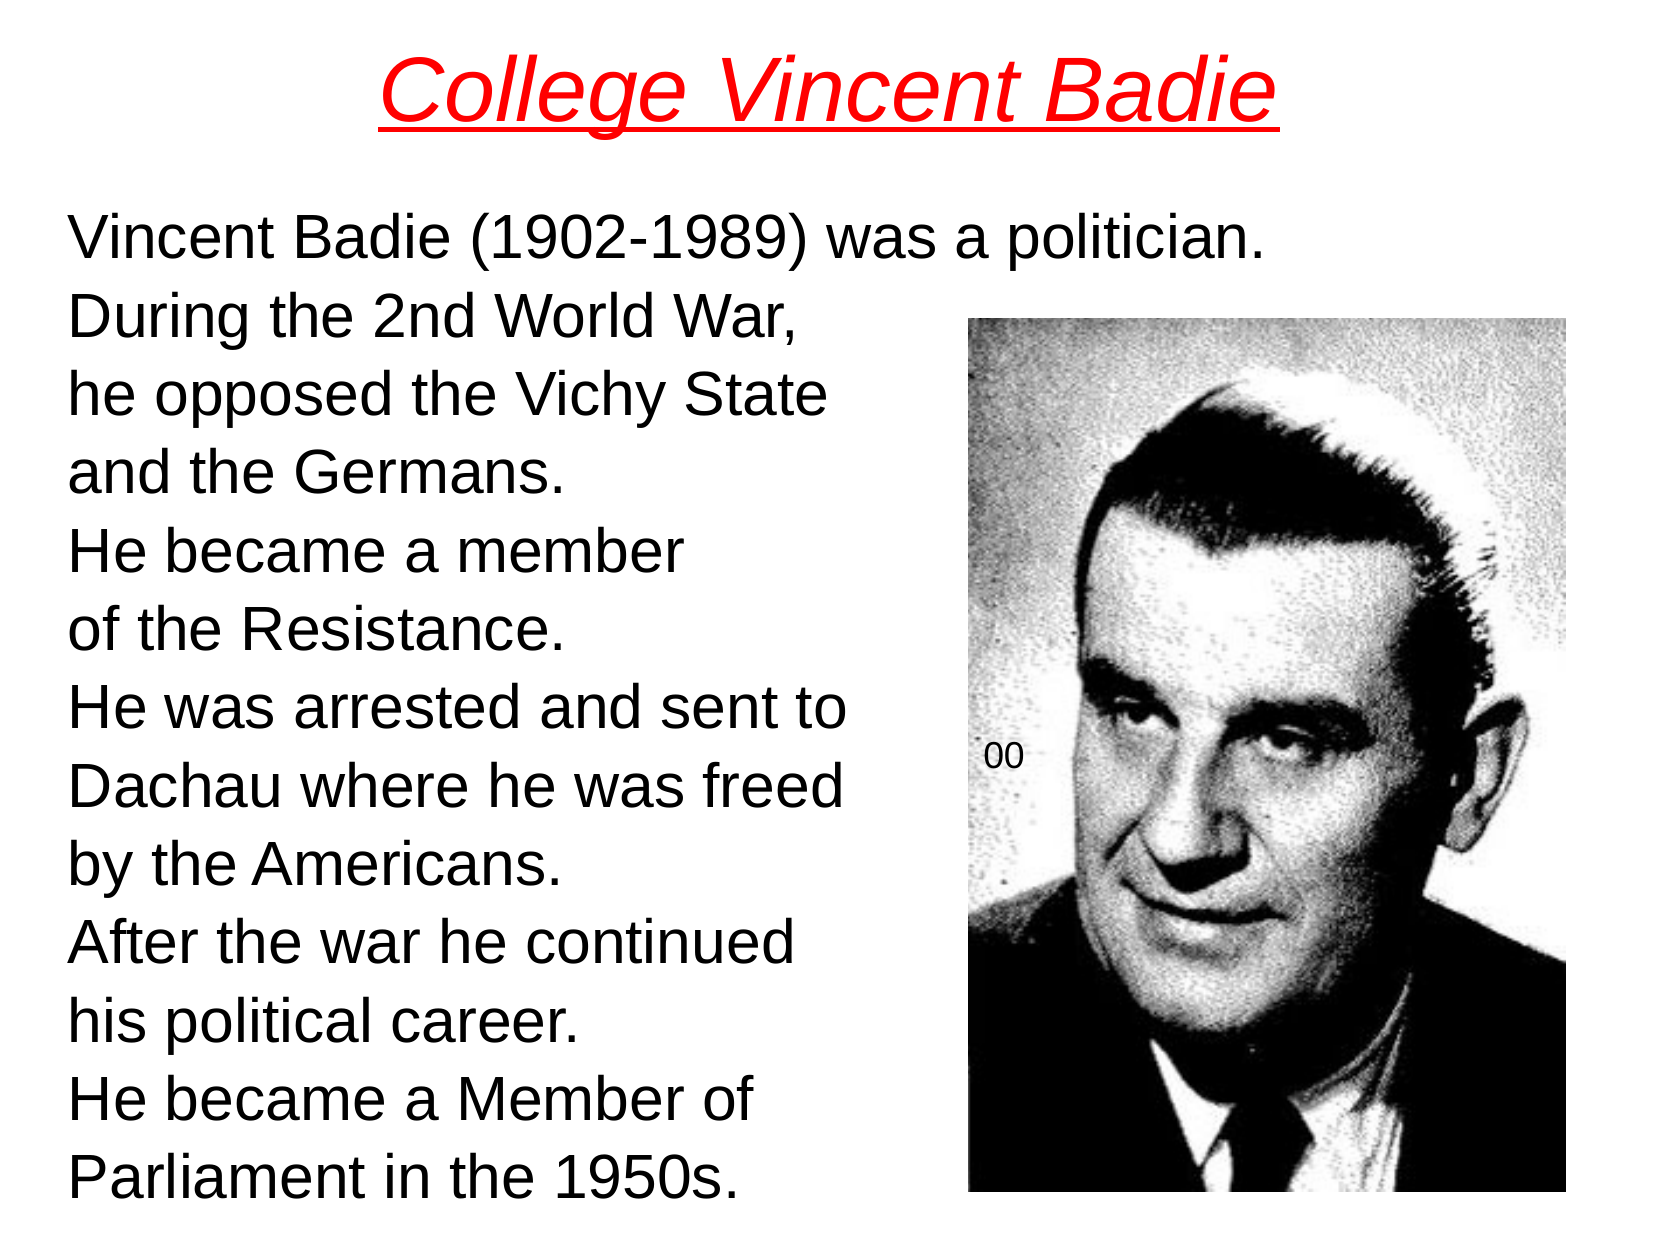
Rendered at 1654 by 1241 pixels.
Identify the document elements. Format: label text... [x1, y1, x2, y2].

text_box College Vincent Badie [84, 0, 1573, 181]
text_box Vincent Badie (1902-1989) was a politician. During the 2nd World War, he opposed the Vichy State and the Germans. He became a member of the Resistance. He was arrested and sent to Dachau where he was freed by the Americans. After the war he continued his political career. He became a Member of Parliament in the 1950s. [0, 201, 953, 1185]
picture [968, 318, 1566, 1192]
